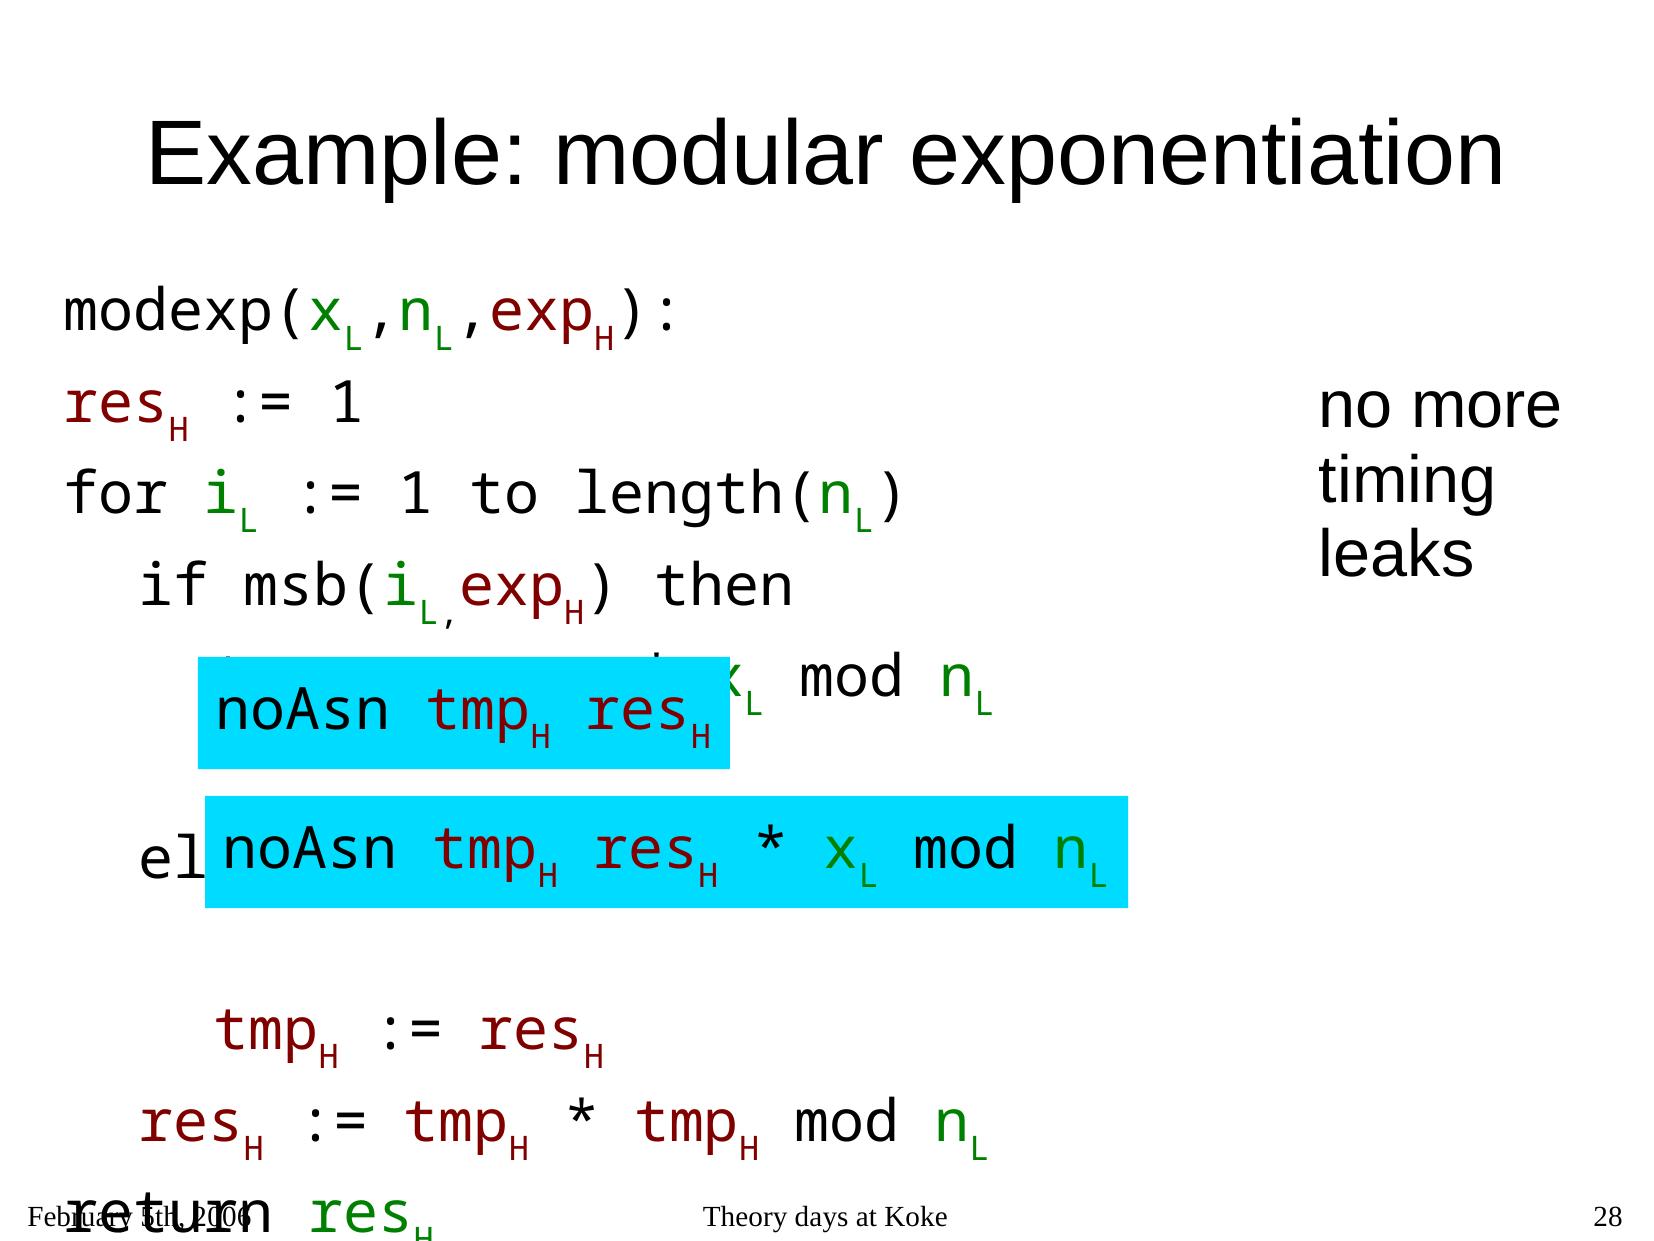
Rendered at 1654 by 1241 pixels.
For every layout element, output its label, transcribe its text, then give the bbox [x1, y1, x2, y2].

text_box noAsn tmpH resH [197, 656, 730, 756]
text_box modexp(xL,nL,expH): resH := 1 for iL := 1 to length(nL) if msb(iL,expH) then tmpH := resH * xL mod nL else tmpH := resH resH := tmpH * tmpH mod nL return resH [48, 261, 1036, 1124]
text_box noAsn tmpH resH * xL mod nL [205, 795, 1129, 895]
title Example: modular exponentiation [82, 49, 1571, 257]
text_box no more timing leaks [1301, 356, 1590, 602]
